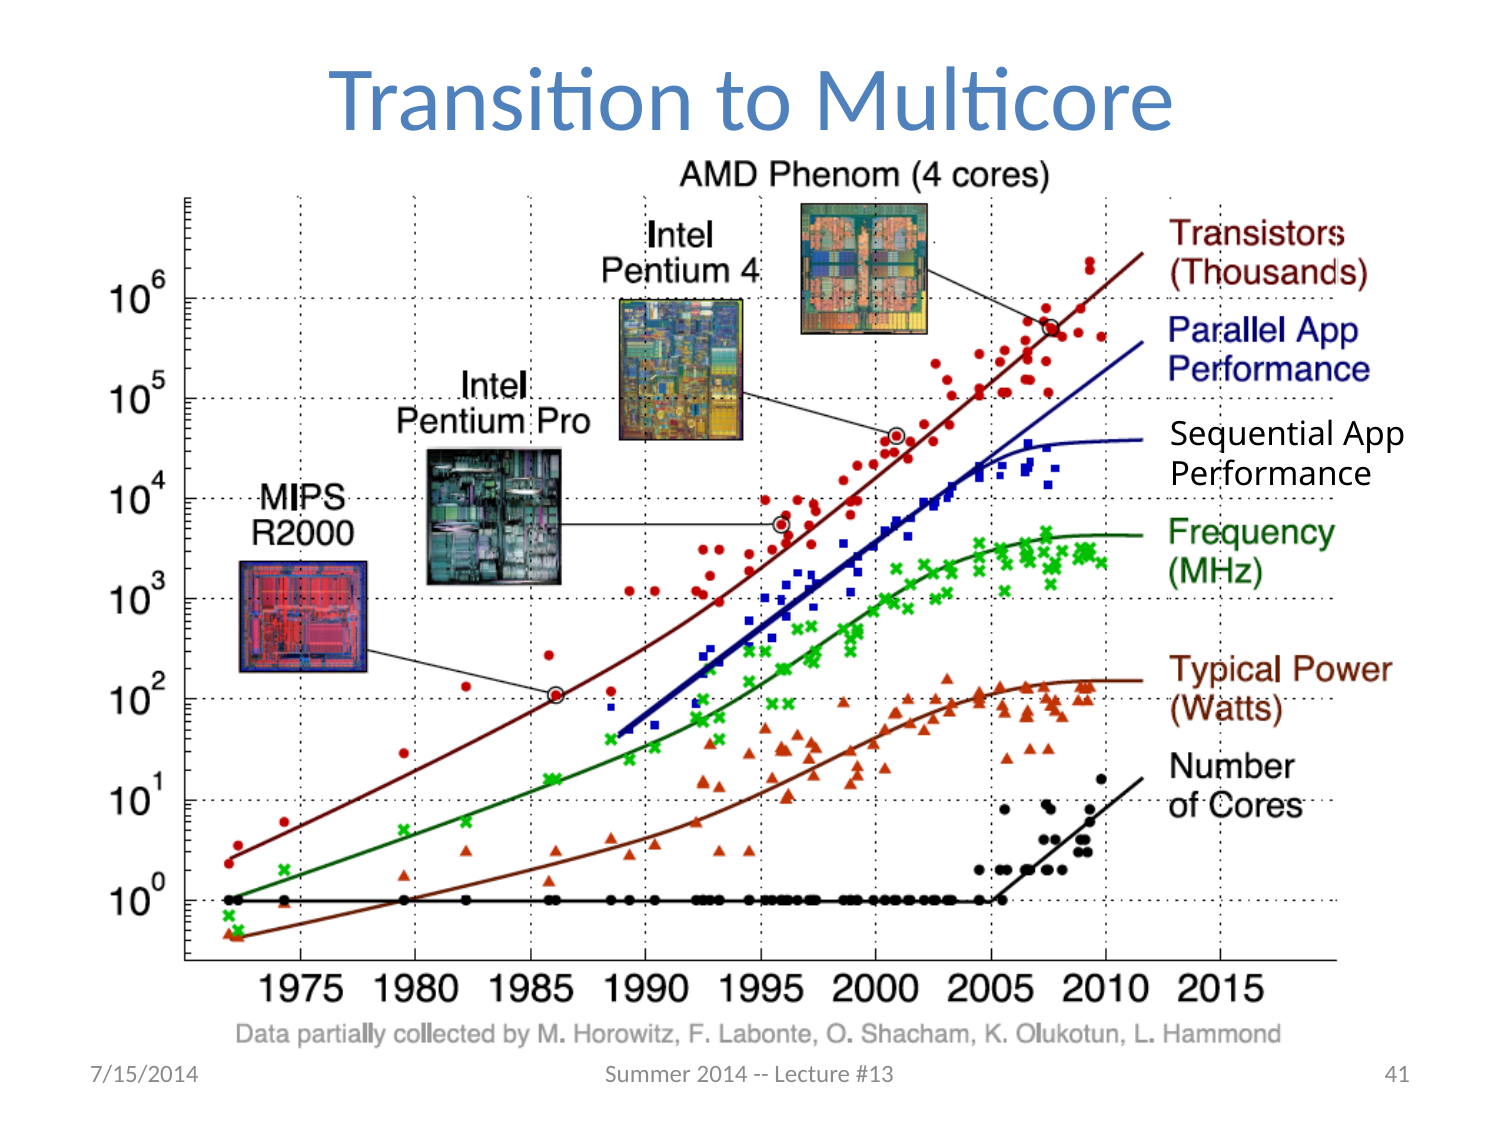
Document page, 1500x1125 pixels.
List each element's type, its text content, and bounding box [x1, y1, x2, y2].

title Transition to Multicore [77, 0, 1428, 188]
picture [97, 149, 1403, 1050]
footer Summer 2014 -- Lecture #13 [512, 1050, 988, 1103]
slide_number 7/15/2014 [75, 1042, 425, 1103]
slide_number <number> [1074, 1042, 1425, 1103]
text_box Sequential App Performance [1155, 404, 1453, 500]
